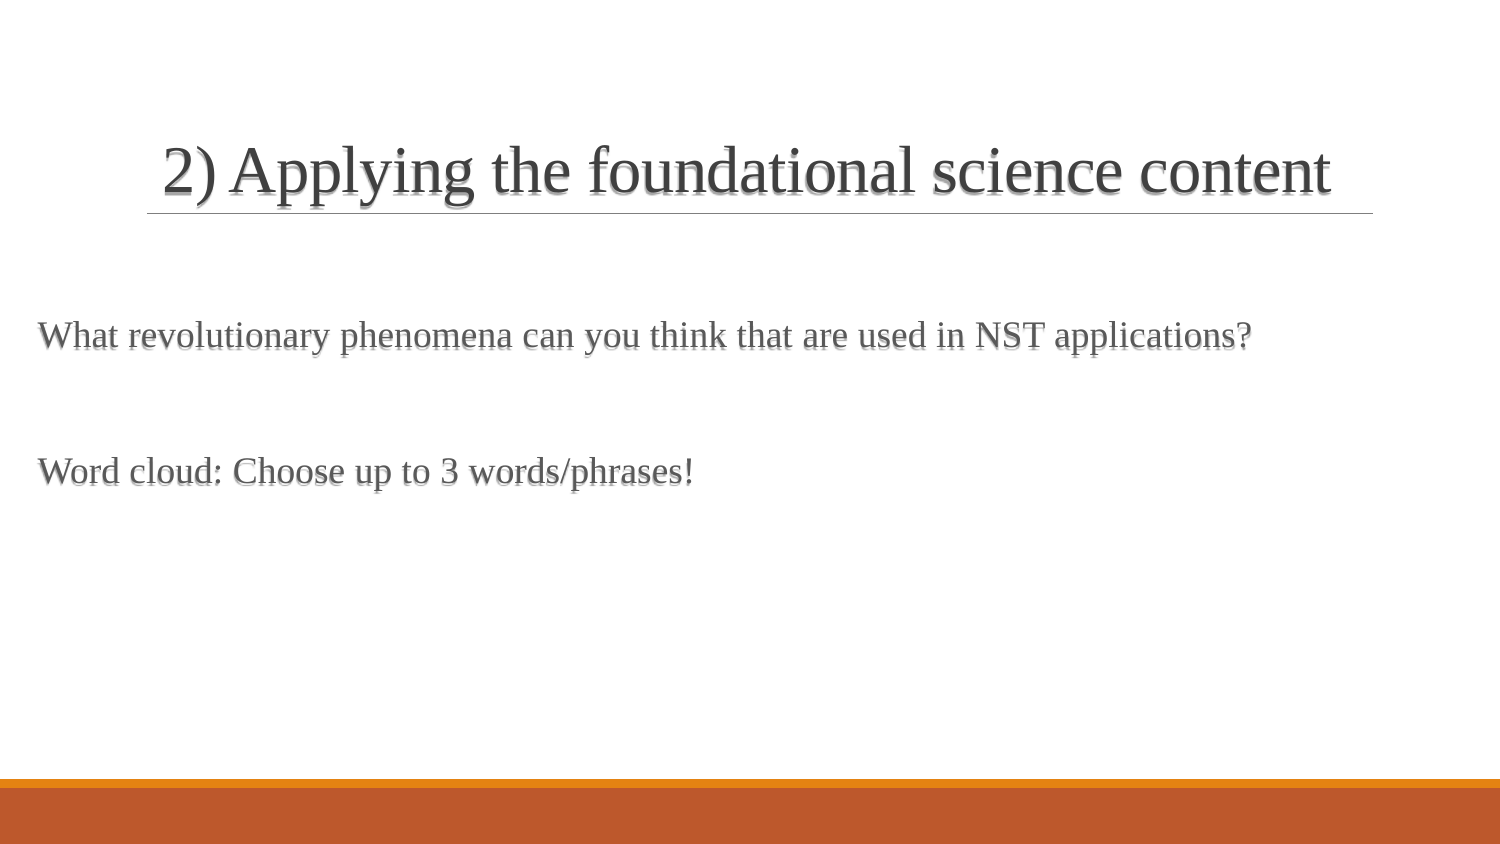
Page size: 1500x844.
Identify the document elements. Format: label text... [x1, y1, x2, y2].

list What revolutionary phenomena can you think that are used in NST applications? Word cloud: Choose up to 3 words/phrases! [26, 297, 1474, 630]
title 2) Applying the foundational science content [90, 35, 1405, 214]
